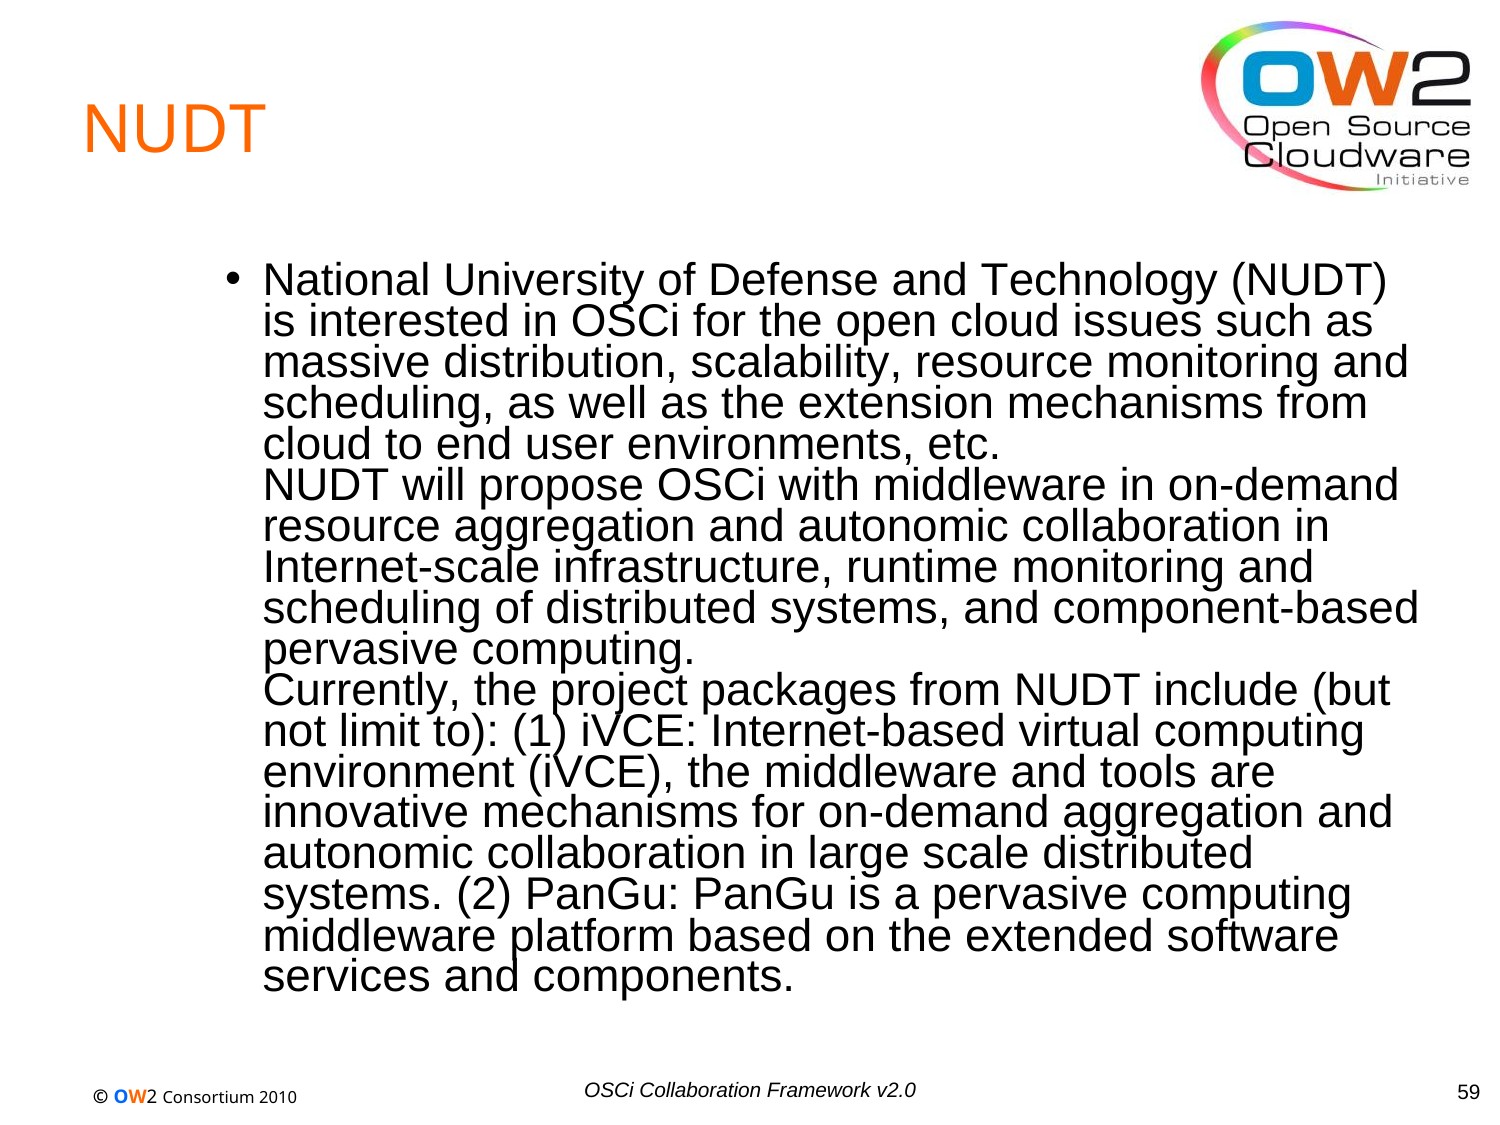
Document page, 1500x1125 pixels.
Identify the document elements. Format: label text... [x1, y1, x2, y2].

title NUDT [81, 43, 1182, 213]
picture [1199, 19, 1472, 195]
list National University of Defense and Technology (NUDT) is interested in OSCi for the open cloud issues such as massive distribution, scalability, resource monitoring and scheduling, as well as the extension mechanisms from cloud to end user environments, etc. NUDT will propose OSCi with middleware in on-demand resource aggregation and autonomic collaboration in Internet-scale infrastructure, runtime monitoring and scheduling of distributed systems, and component-based pervasive computing. Currently, the project packages from NUDT include (but not limit to): (1) iVCE: Internet-based virtual computing environment (iVCE), the middleware and tools are innovative mechanisms for on-demand aggregation and autonomic collaboration in large scale distributed systems. (2) PanGu: PanGu is a pervasive computing middleware platform based on the extended software services and components. [74, 262, 1425, 1076]
